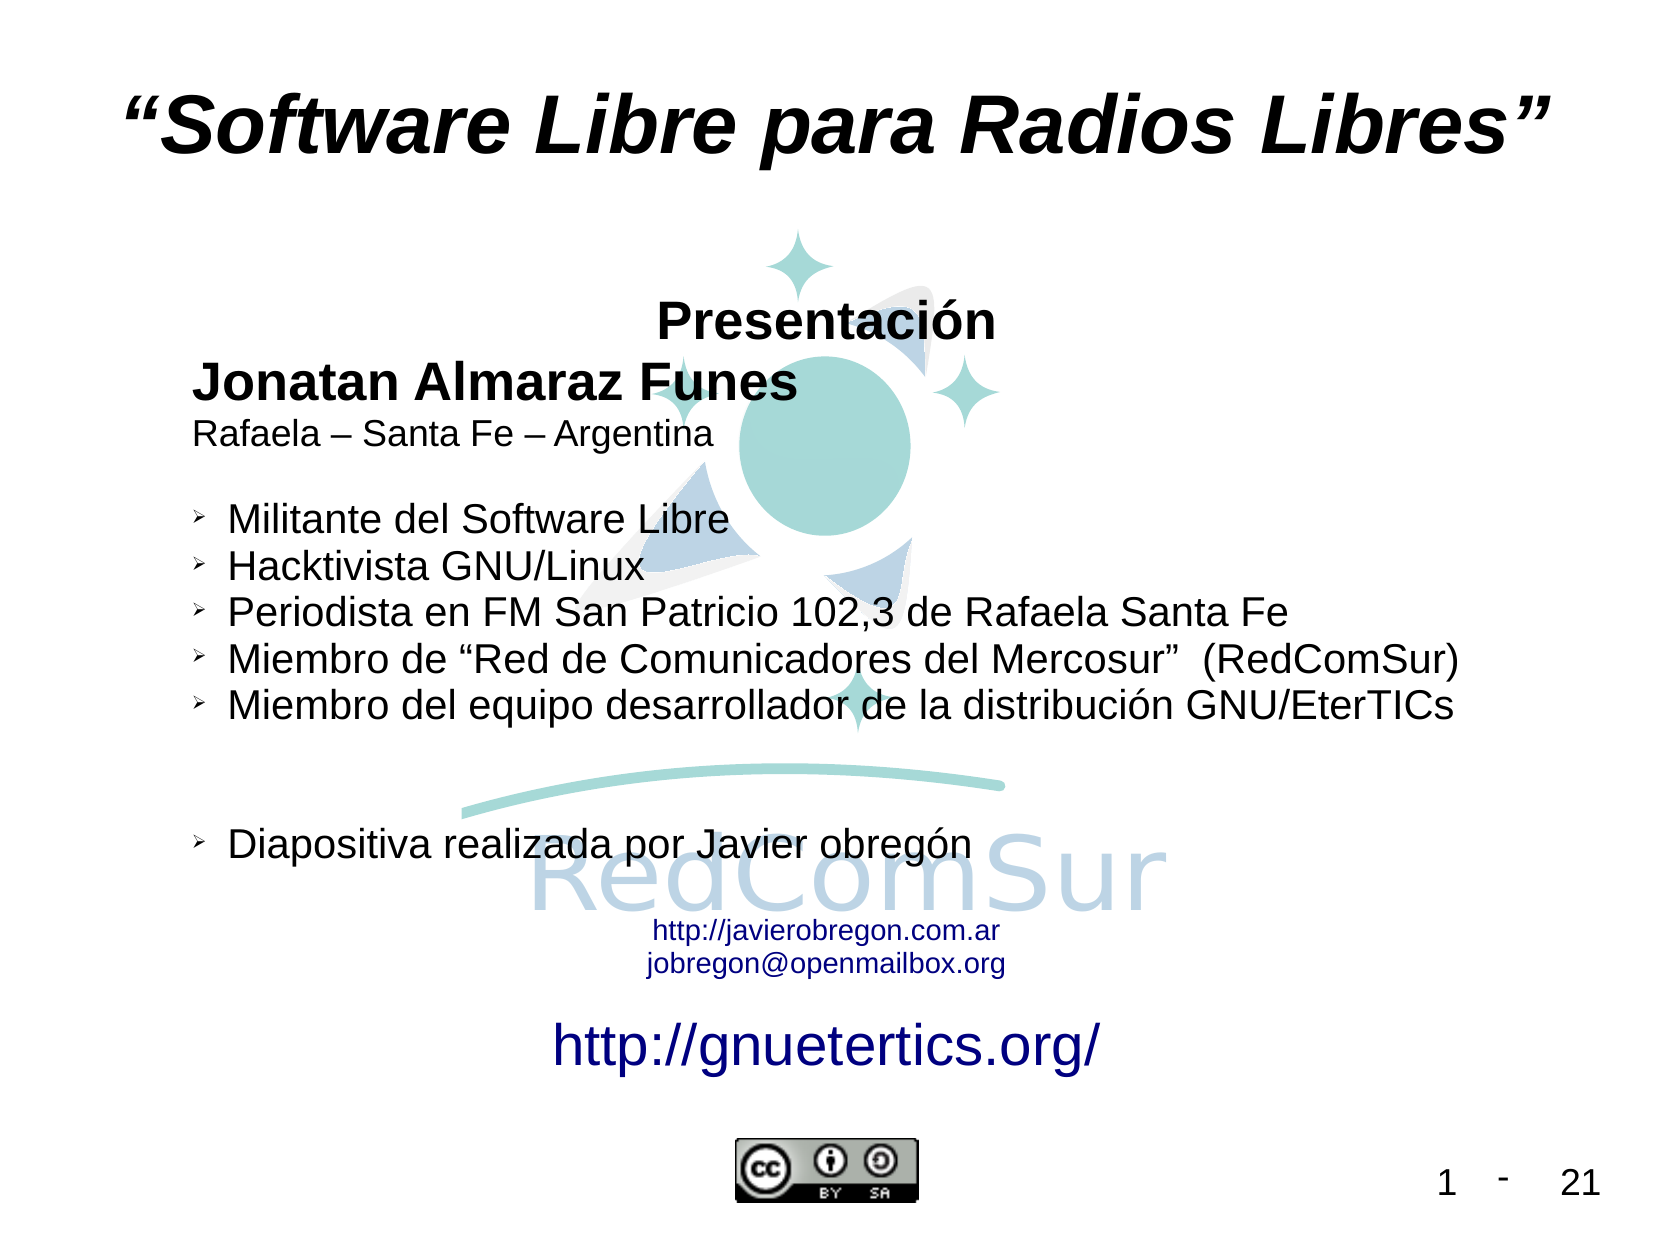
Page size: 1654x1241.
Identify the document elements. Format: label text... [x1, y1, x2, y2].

text_box - [1482, 1147, 1530, 1205]
text_box Presentación Jonatan Almaraz Funes Rafaela – Santa Fe – Argentina Militante del Software Libre Hacktivista GNU/Linux Periodista en FM San Patricio 102,3 de Rafaela Santa Fe Miembro de “Red de Comunicadores del Mercosur” (RedComSur) Miembro del equipo desarrollador de la distribución GNU/EterTICs Diapositiva realizada por Javier obregón http://javierobregon.com.ar jobregon@openmailbox.org http://gnuetertics.org/ [177, 283, 1477, 1216]
title “Software Libre para Radios Libres” [94, 67, 1577, 184]
picture [461, 211, 1192, 283]
text_box 21 [1545, 1154, 1642, 1225]
text_box <número> [1421, 1154, 1545, 1225]
